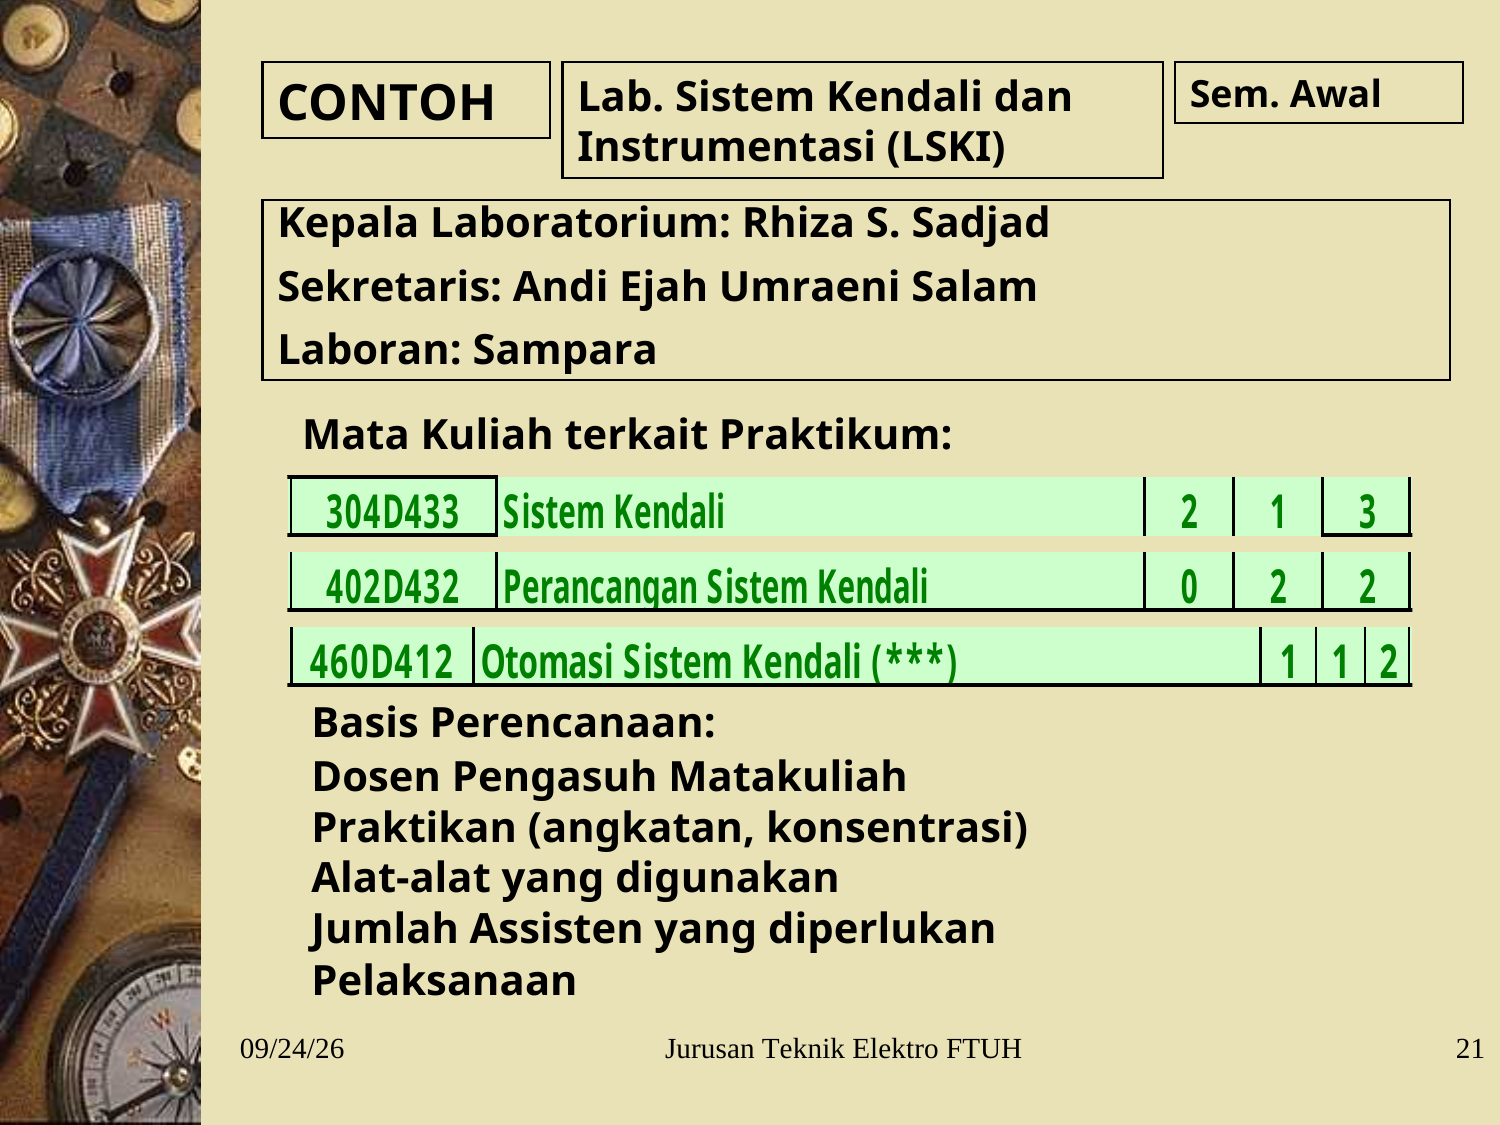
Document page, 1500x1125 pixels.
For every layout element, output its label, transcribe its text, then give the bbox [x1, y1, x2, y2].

picture [287, 474, 1413, 538]
text_box Basis Perencanaan: Dosen Pengasuh Matakuliah Praktikan (angkatan, konsentrasi) Alat-alat yang digunakan Jumlah Assisten yang diperlukan Pelaksanaan [287, 699, 1251, 1008]
text_box Mata Kuliah terkait Praktikum: [287, 399, 1251, 466]
text_box Sem. Awal [1175, 62, 1463, 123]
picture [0, 0, 201, 1125]
text_box Kepala Laboratorium: Rhiza S. Sadjad Sekretaris: Andi Ejah Umraeni Salam Laboran: Sampara [262, 200, 1451, 380]
text_box CONTOH [262, 62, 551, 138]
picture [287, 624, 1413, 688]
text_box Lab. Sistem Kendali dan Instrumentasi (LSKI) [562, 62, 1163, 178]
picture [287, 549, 1413, 613]
